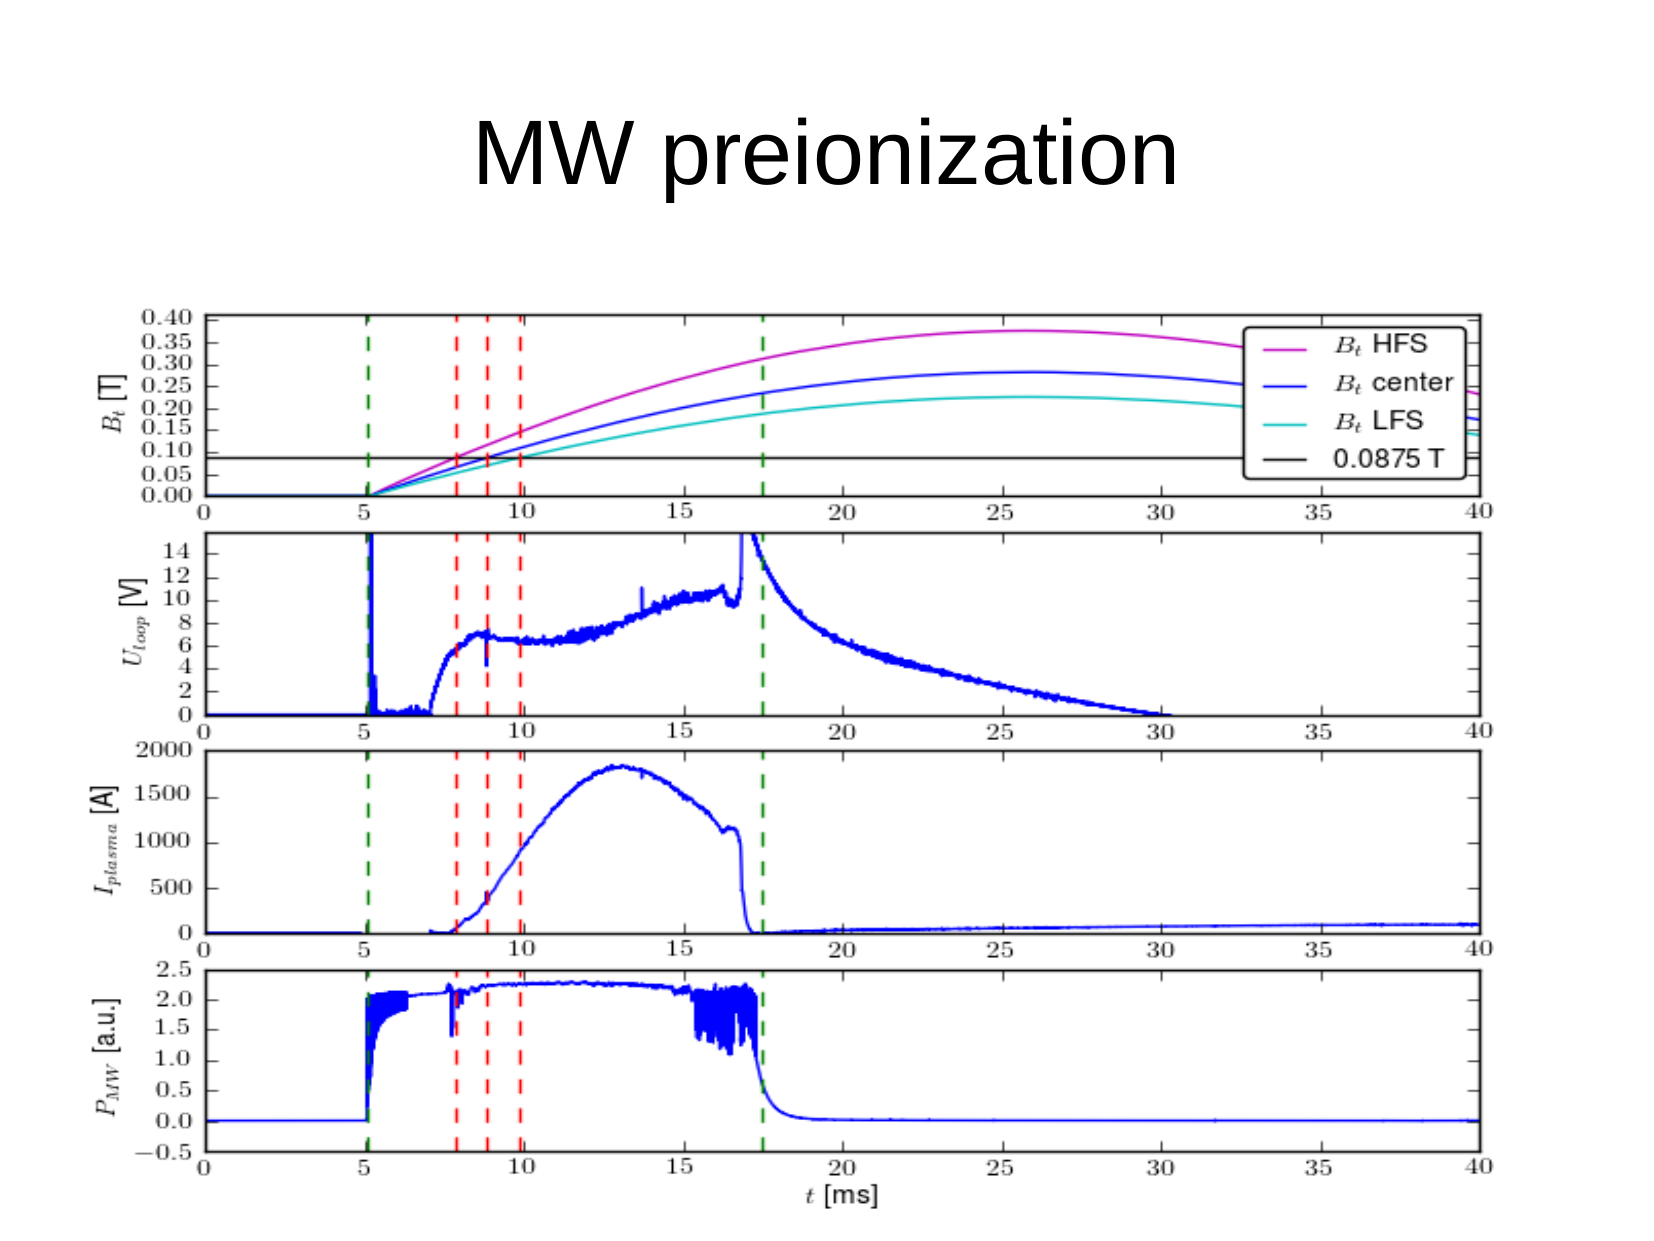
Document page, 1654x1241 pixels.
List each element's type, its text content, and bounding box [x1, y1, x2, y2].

title MW preionization [82, 49, 1571, 210]
picture [0, 210, 1644, 1241]
